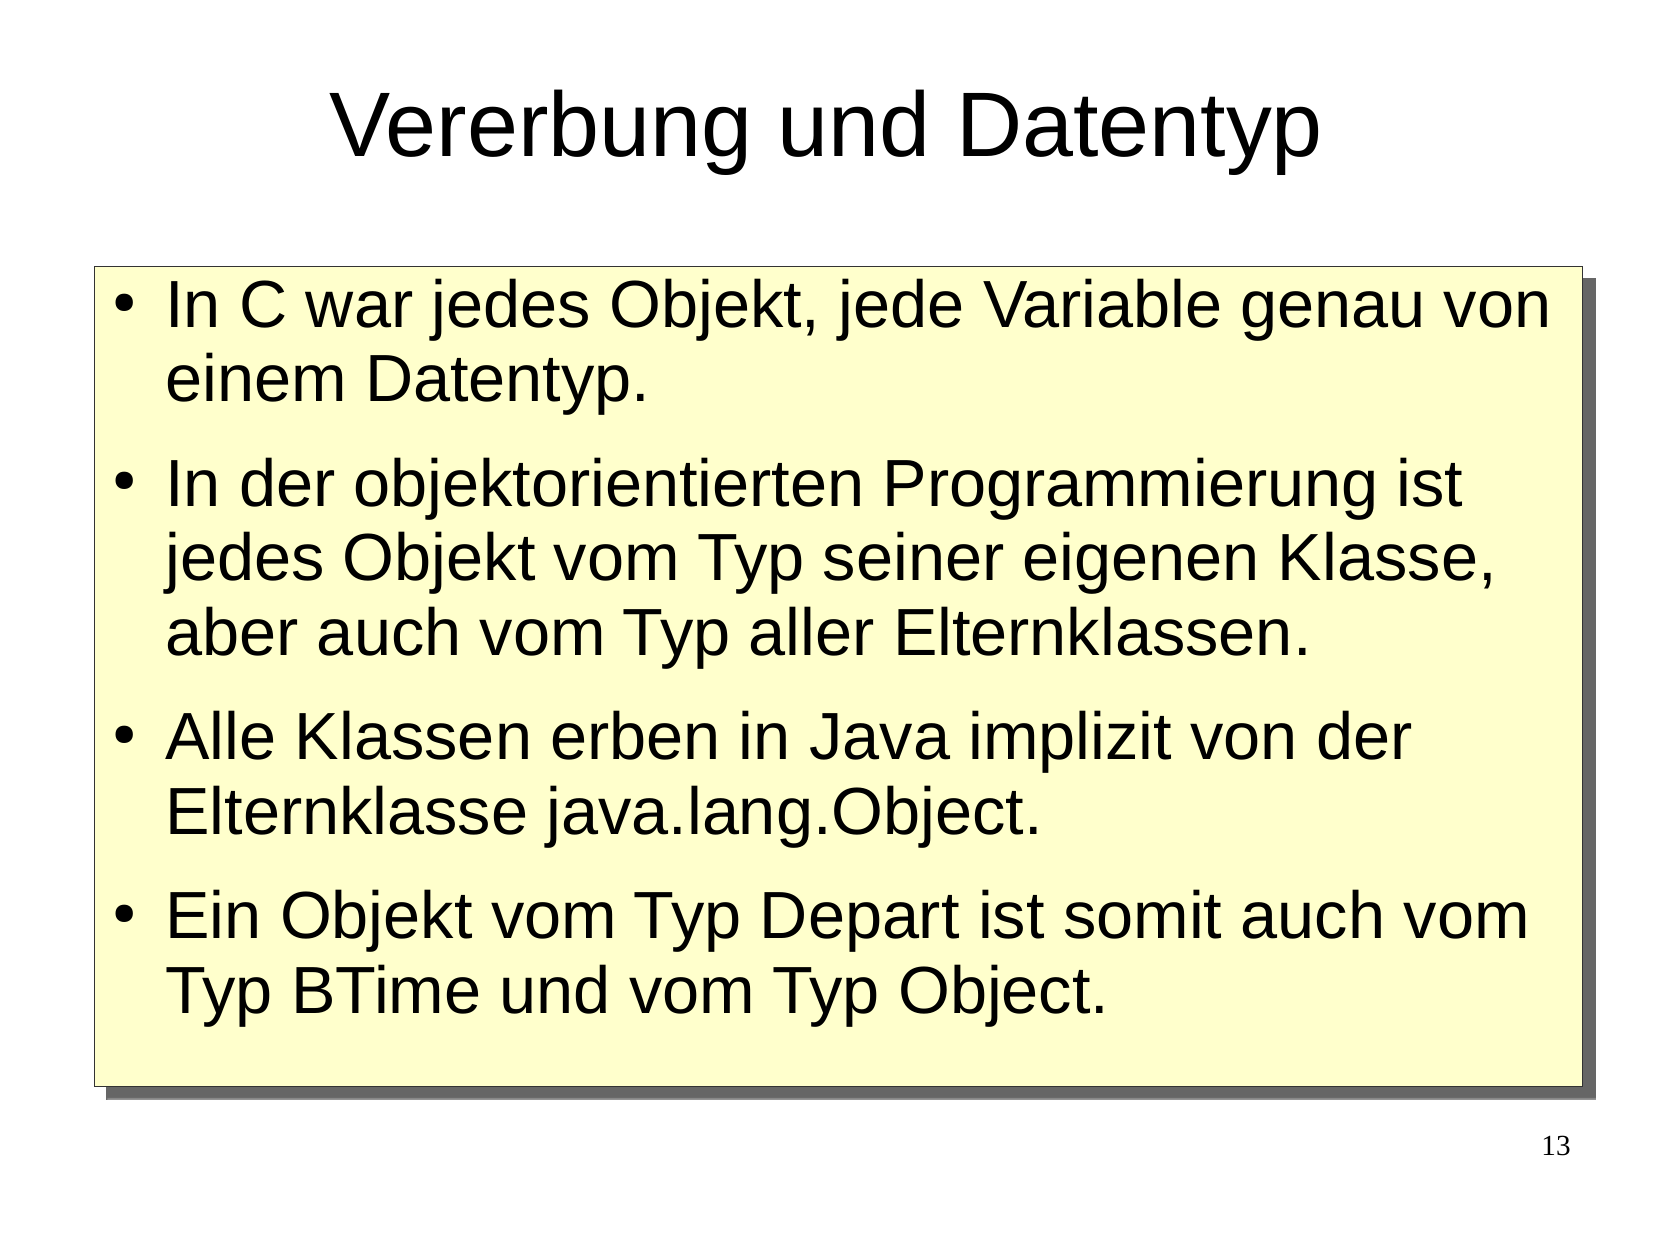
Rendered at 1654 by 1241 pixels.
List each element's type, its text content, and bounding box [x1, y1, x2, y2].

title Vererbung und Datentyp [82, 49, 1571, 201]
list In C war jedes Objekt, jede Variable genau von einem Datentyp. In der objektorientierten Programmierung ist jedes Objekt vom Typ seiner eigenen Klasse, aber auch vom Typ aller Elternklassen. Alle Klassen erben in Java implizit von der Elternklasse java.lang.Object. Ein Objekt vom Typ Depart ist somit auch vom Typ BTime und vom Typ Object. [94, 266, 1583, 1087]
